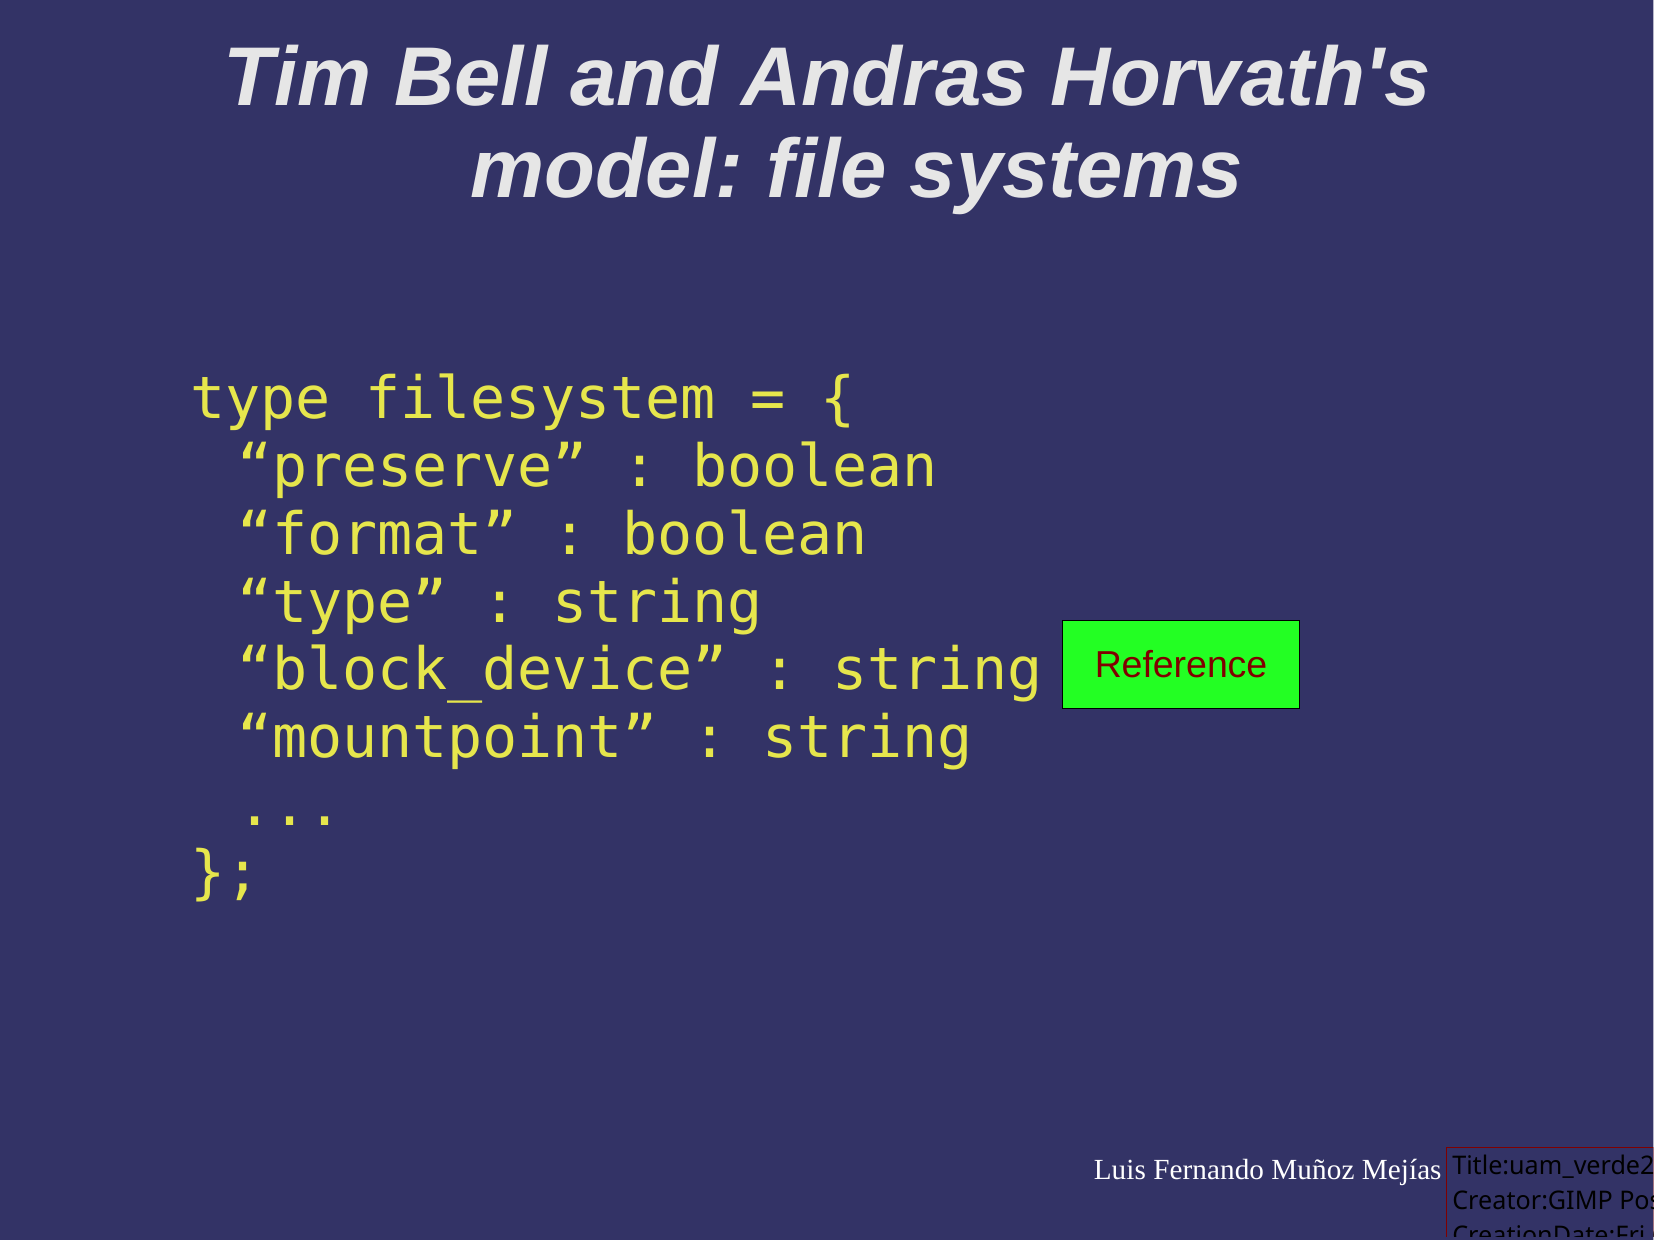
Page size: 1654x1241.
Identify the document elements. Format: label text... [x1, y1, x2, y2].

list type filesystem = { “preserve” : boolean “format” : boolean “type” : string “block_device” : string “mountpoint” : string ... }; [178, 364, 1570, 1147]
title Tim Bell and Andras Horvath's model: file systems [121, 0, 1534, 249]
text_box Reference [1062, 620, 1300, 709]
